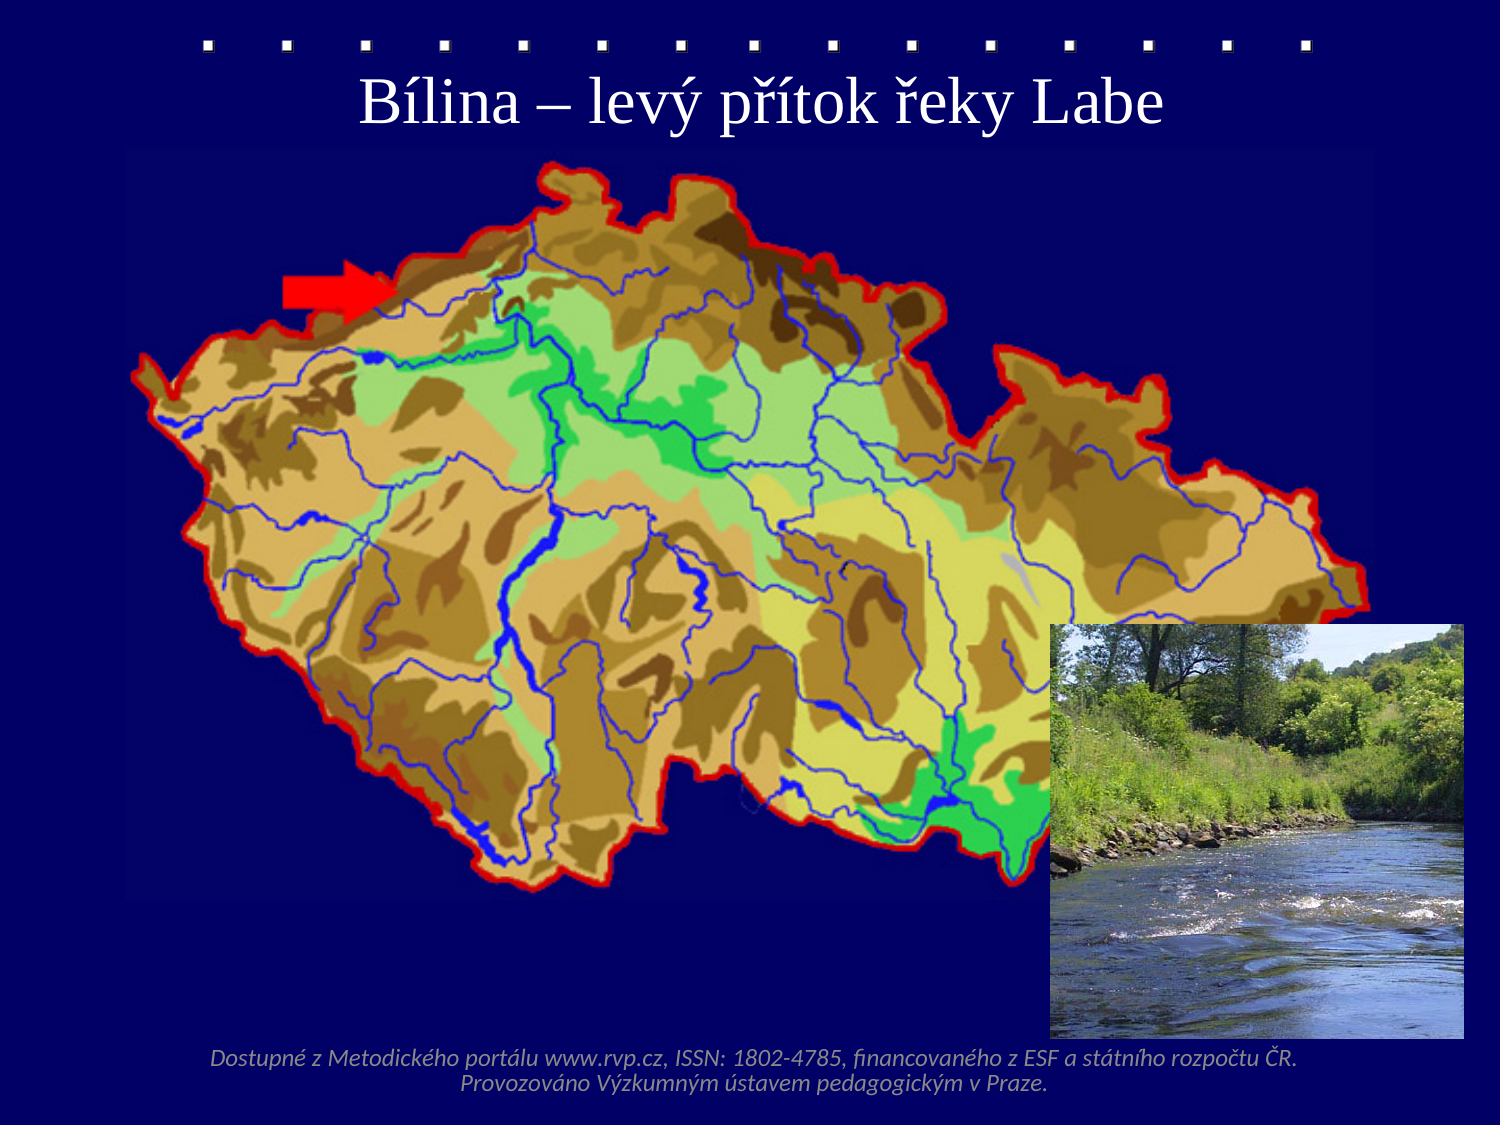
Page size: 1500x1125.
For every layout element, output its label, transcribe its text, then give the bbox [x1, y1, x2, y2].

picture [125, 149, 1464, 1039]
picture [200, 37, 1326, 57]
text_box Bílina – levý přítok řeky Labe [212, 62, 1313, 150]
